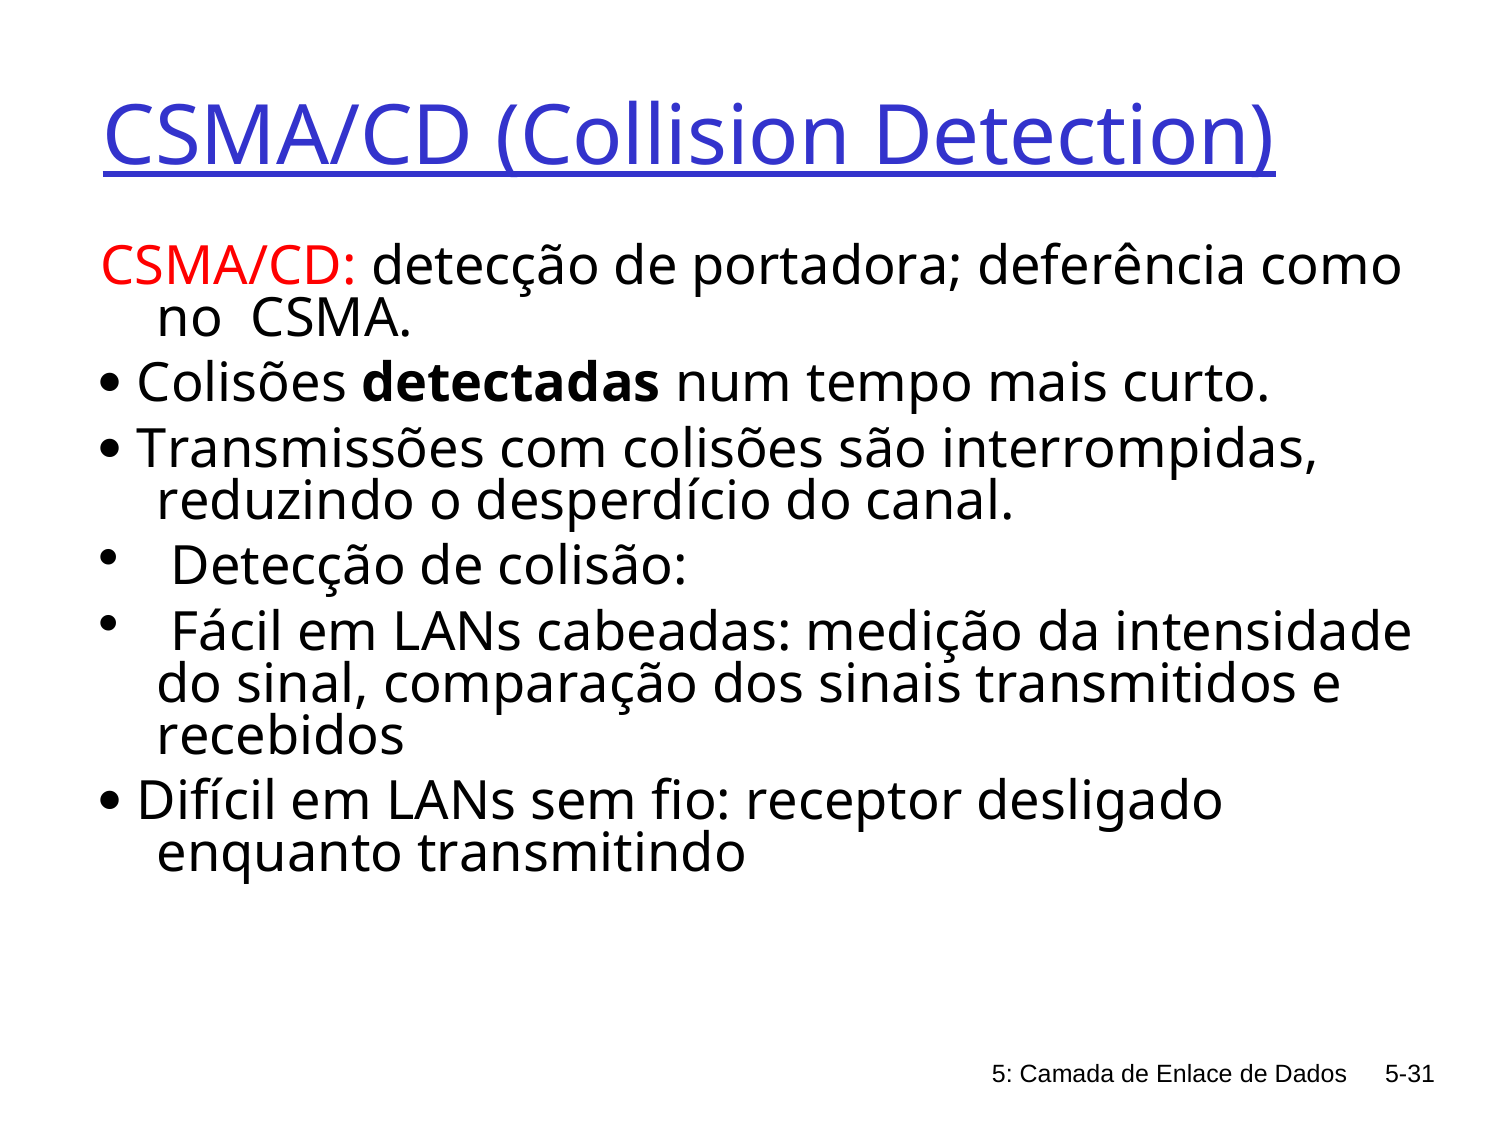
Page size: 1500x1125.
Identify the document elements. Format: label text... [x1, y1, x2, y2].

text_box 5: Camada de Enlace de Dados [837, 1050, 1339, 1125]
title CSMA/CD (Collision Detection) [87, 37, 1363, 225]
text_box 5-<número> [1339, 1050, 1451, 1125]
list CSMA/CD: detecção de portadora; deferência como no CSMA.  Colisões detectadas num tempo mais curto.  Transmissões com colisões são interrompidas, reduzindo o desperdício do canal. Detecção de colisão: Fácil em LANs cabeadas: medição da intensidade do sinal, comparação dos sinais transmitidos e recebidos  Difícil em LANs sem fio: receptor desligado enquanto transmitindo [85, 235, 1442, 1034]
